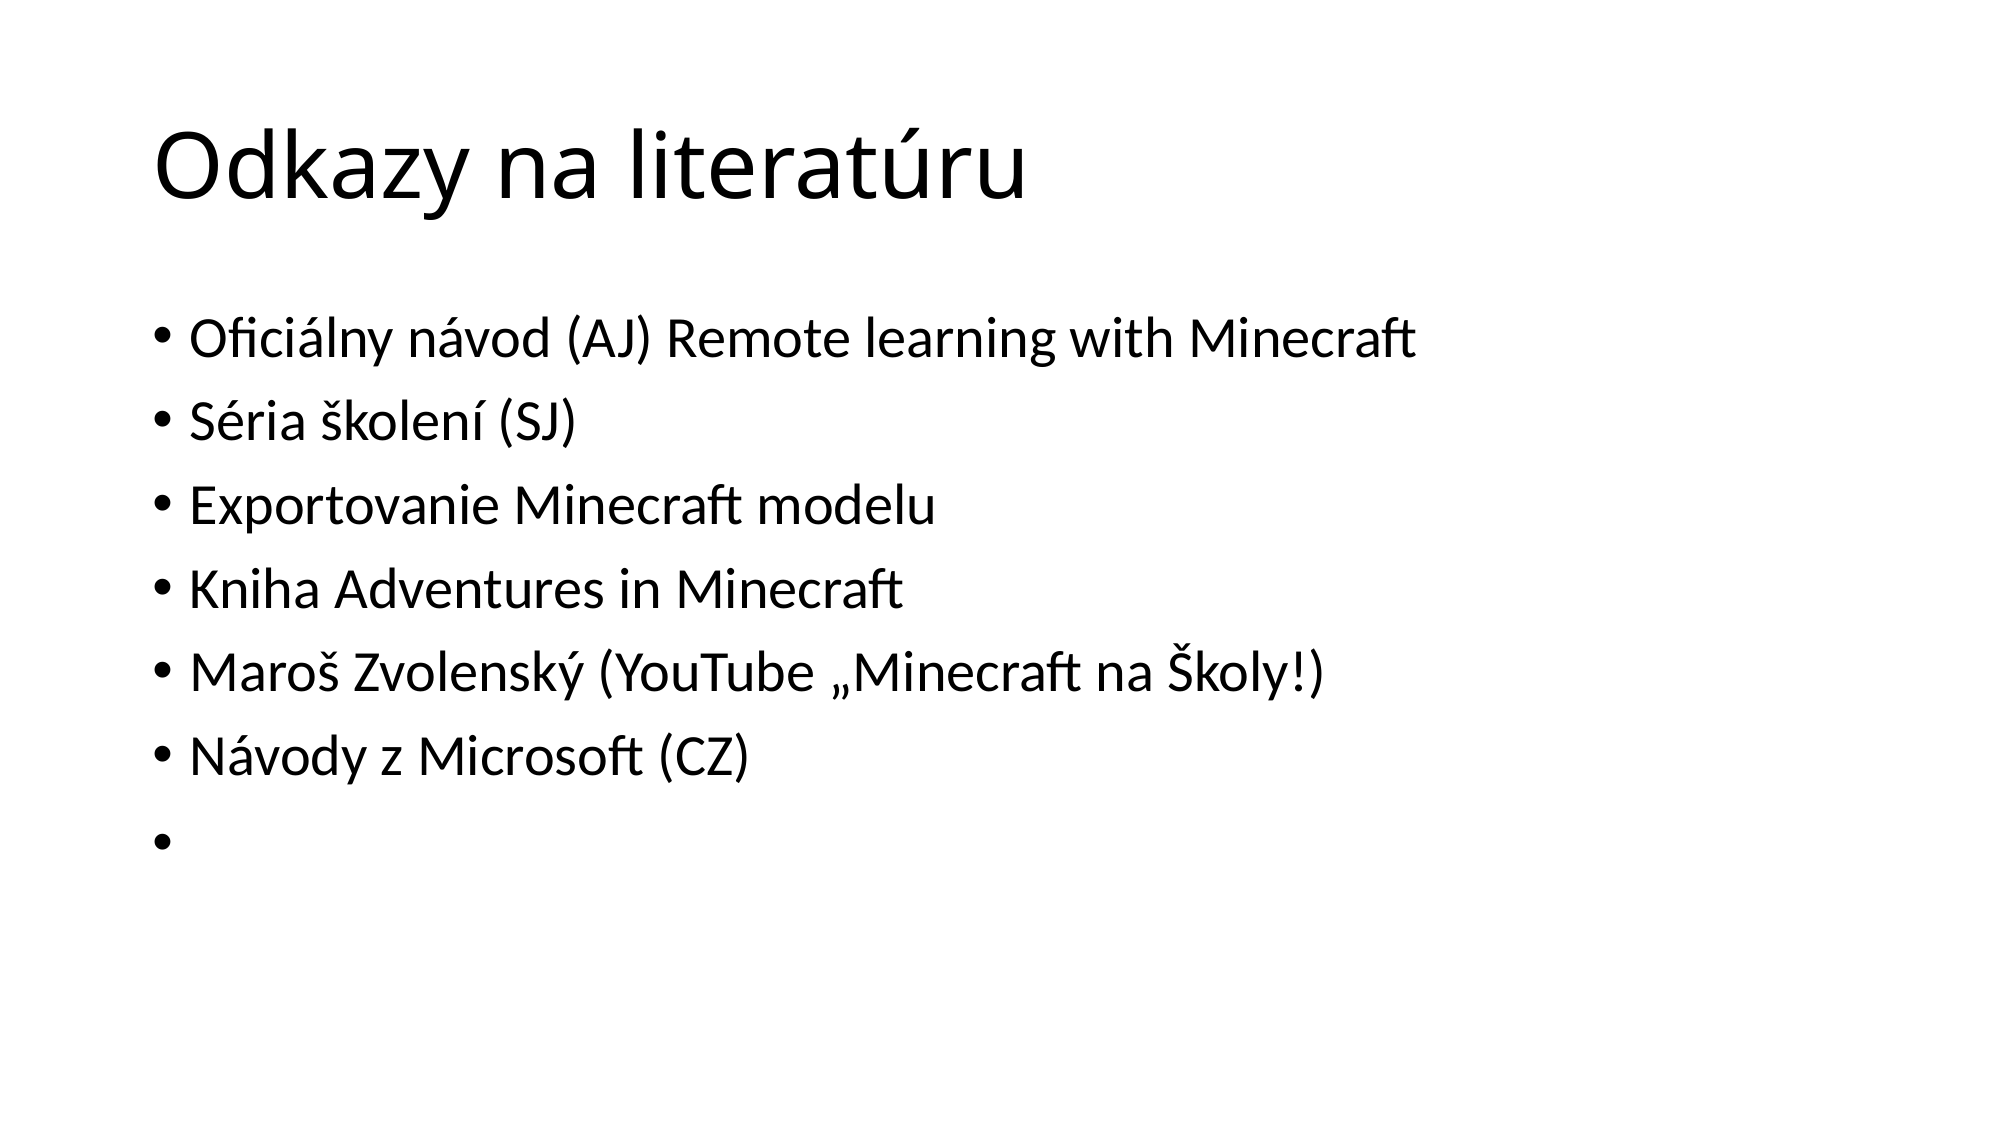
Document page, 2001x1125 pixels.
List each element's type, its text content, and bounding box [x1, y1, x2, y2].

list Oficiálny návod (AJ) Remote learning with Minecraft Séria školení (SJ) Exportovanie Minecraft modelu Kniha Adventures in Minecraft Maroš Zvolenský (YouTube „Minecraft na Školy!) Návody z Microsoft (CZ) [137, 299, 1863, 1014]
title Odkazy na literatúru [137, 59, 1863, 278]
